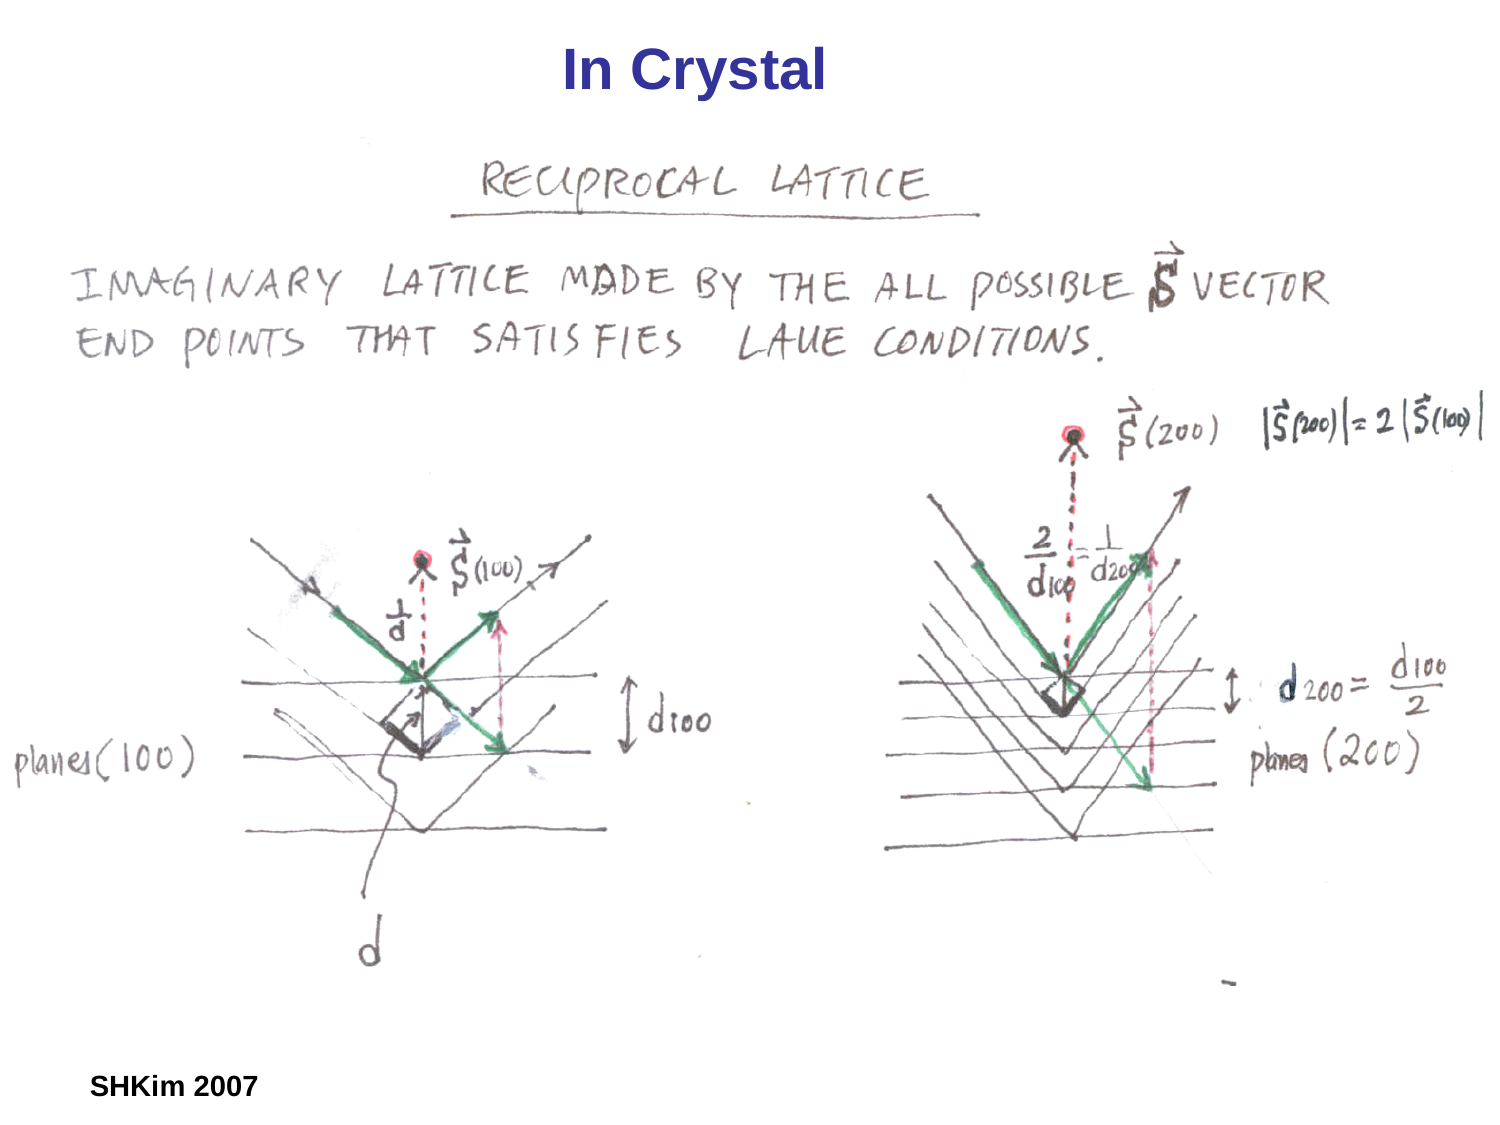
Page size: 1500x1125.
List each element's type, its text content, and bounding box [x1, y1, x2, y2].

picture [0, 137, 1500, 986]
text_box In Crystal [547, 23, 844, 109]
